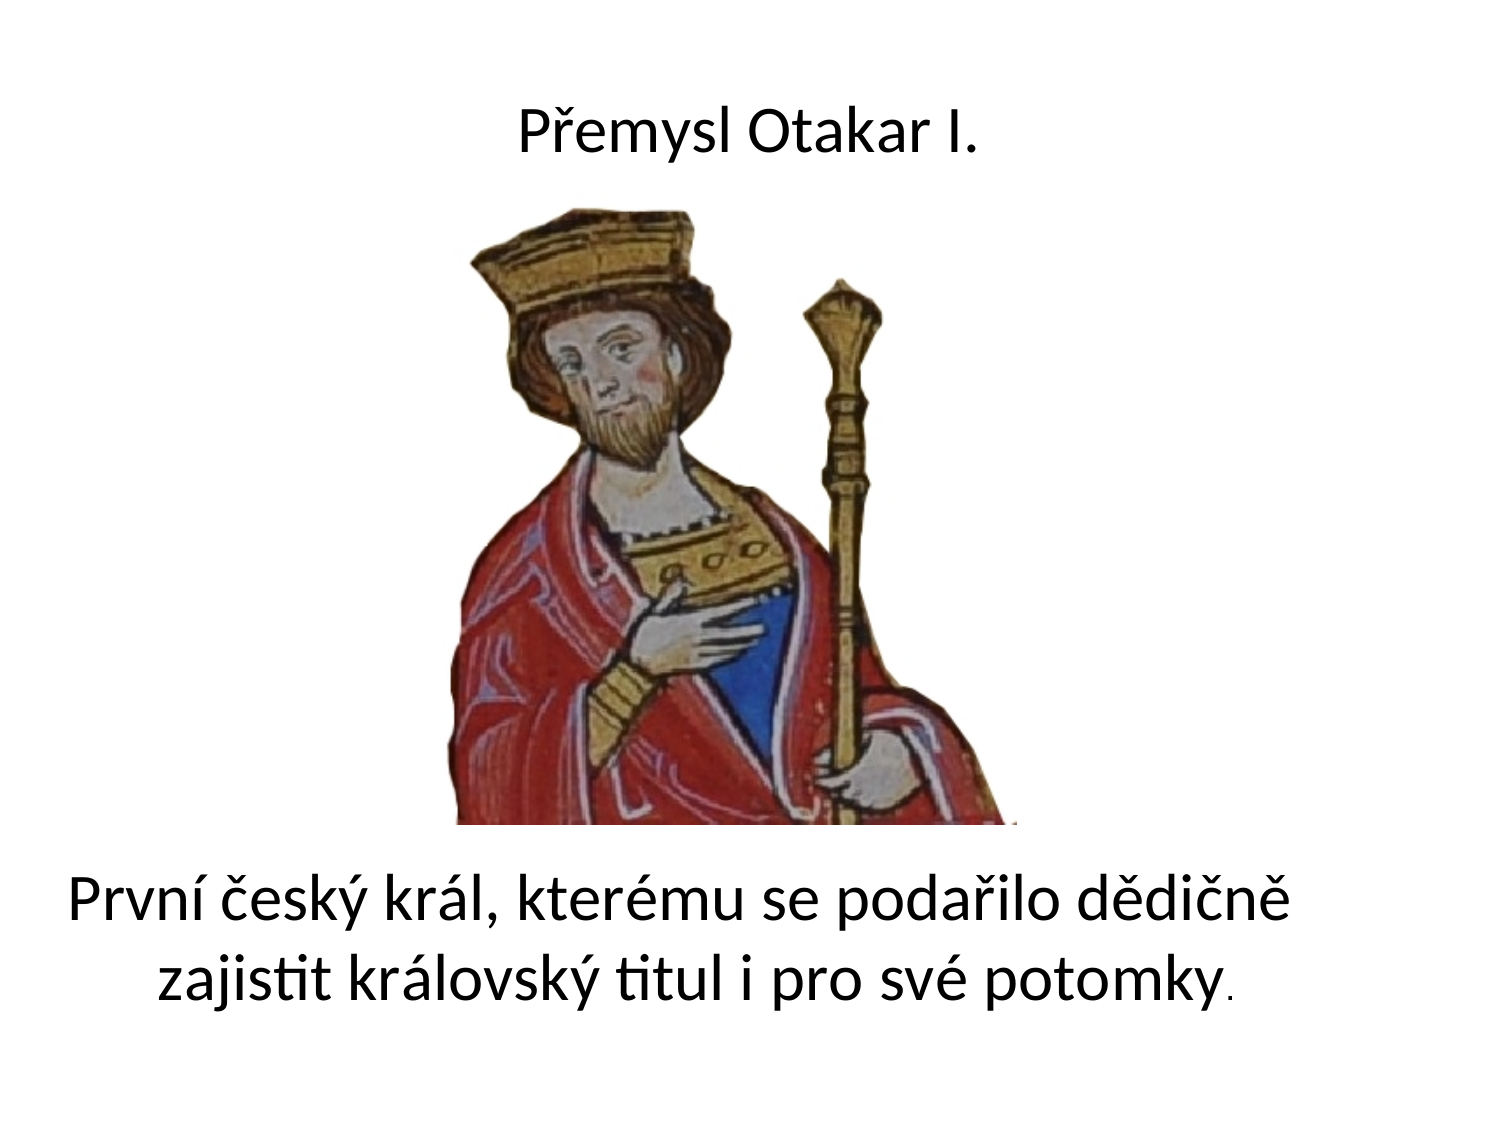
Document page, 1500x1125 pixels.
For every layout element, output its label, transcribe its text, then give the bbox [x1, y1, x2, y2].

text_box První český král, kterému se podařilo dědičně zajistit královský titul i pro své potomky. [53, 846, 1447, 1022]
text_box Přemysl Otakar I. [502, 78, 996, 174]
picture [360, 184, 1017, 825]
